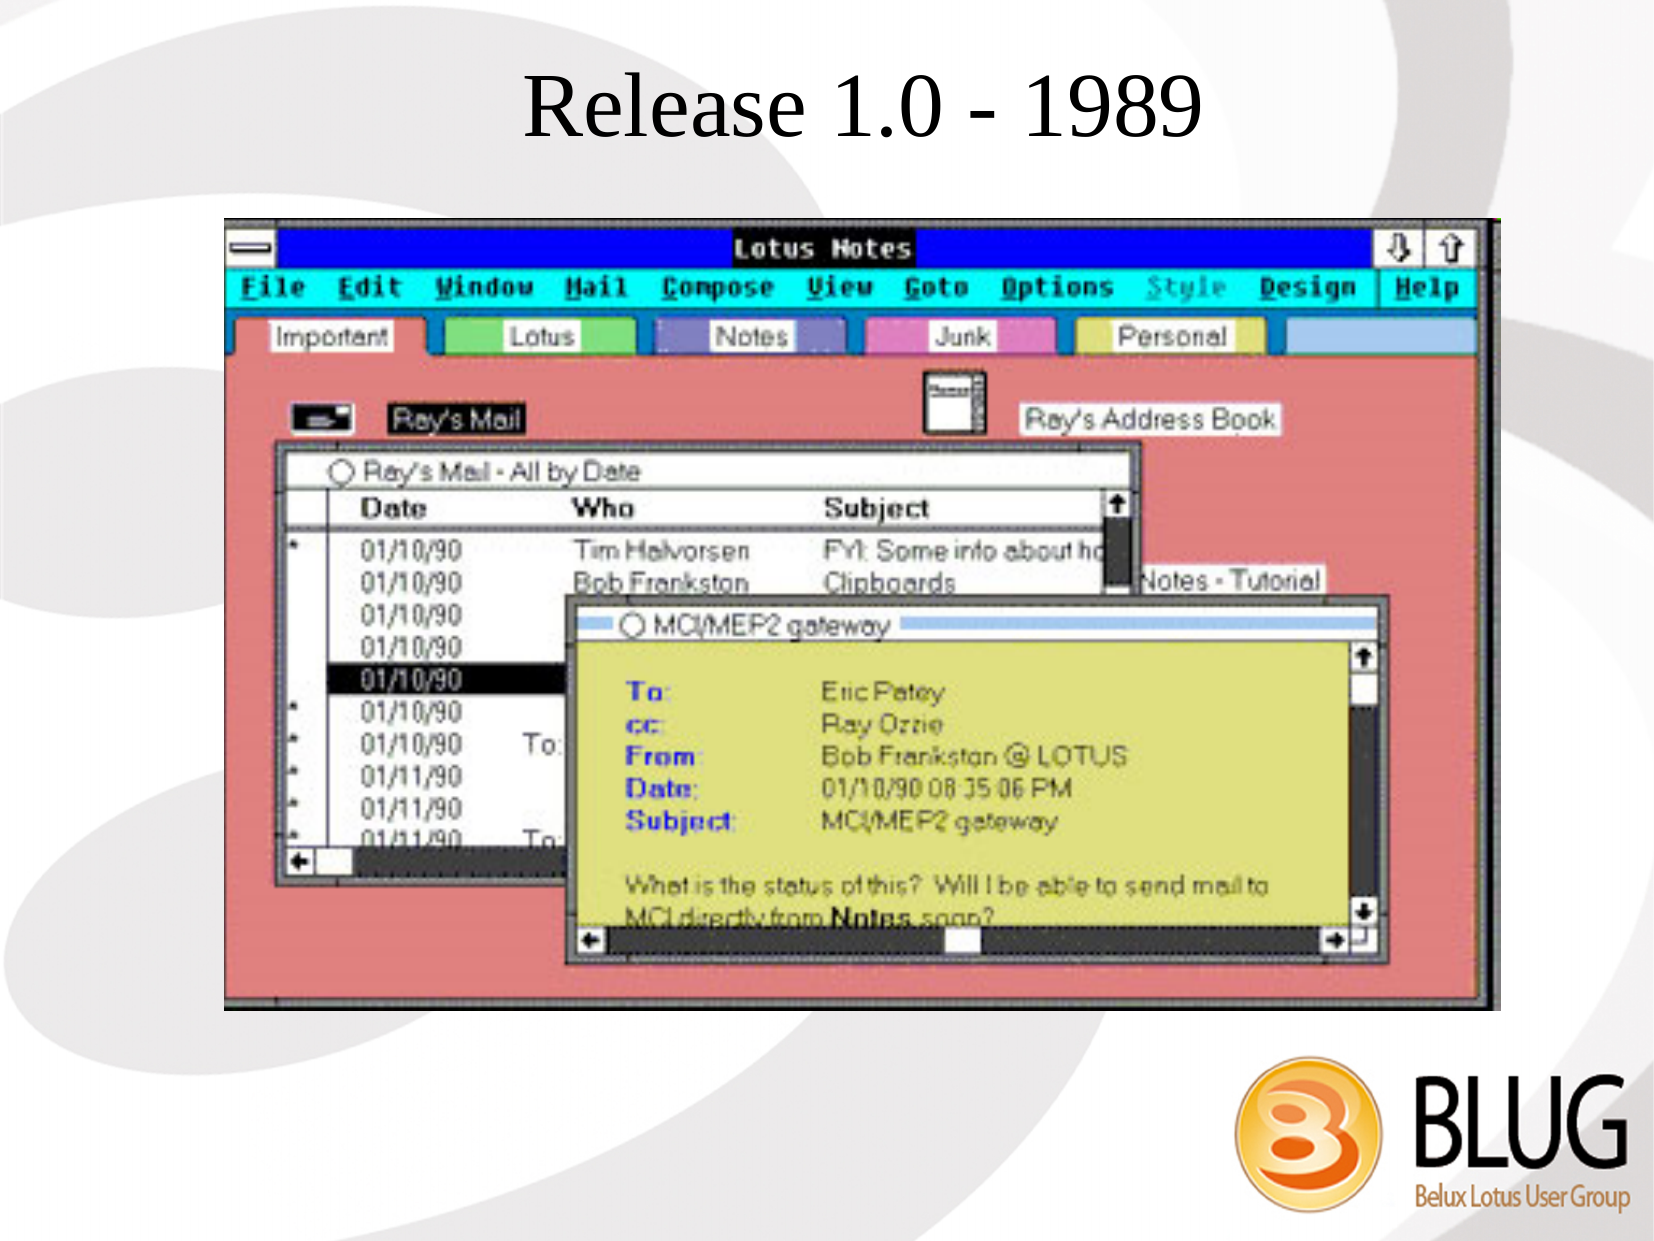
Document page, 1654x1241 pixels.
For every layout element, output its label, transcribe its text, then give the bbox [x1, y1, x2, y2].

title Release 1.0 - 1989 [121, 41, 1607, 172]
picture [0, 0, 1654, 1241]
